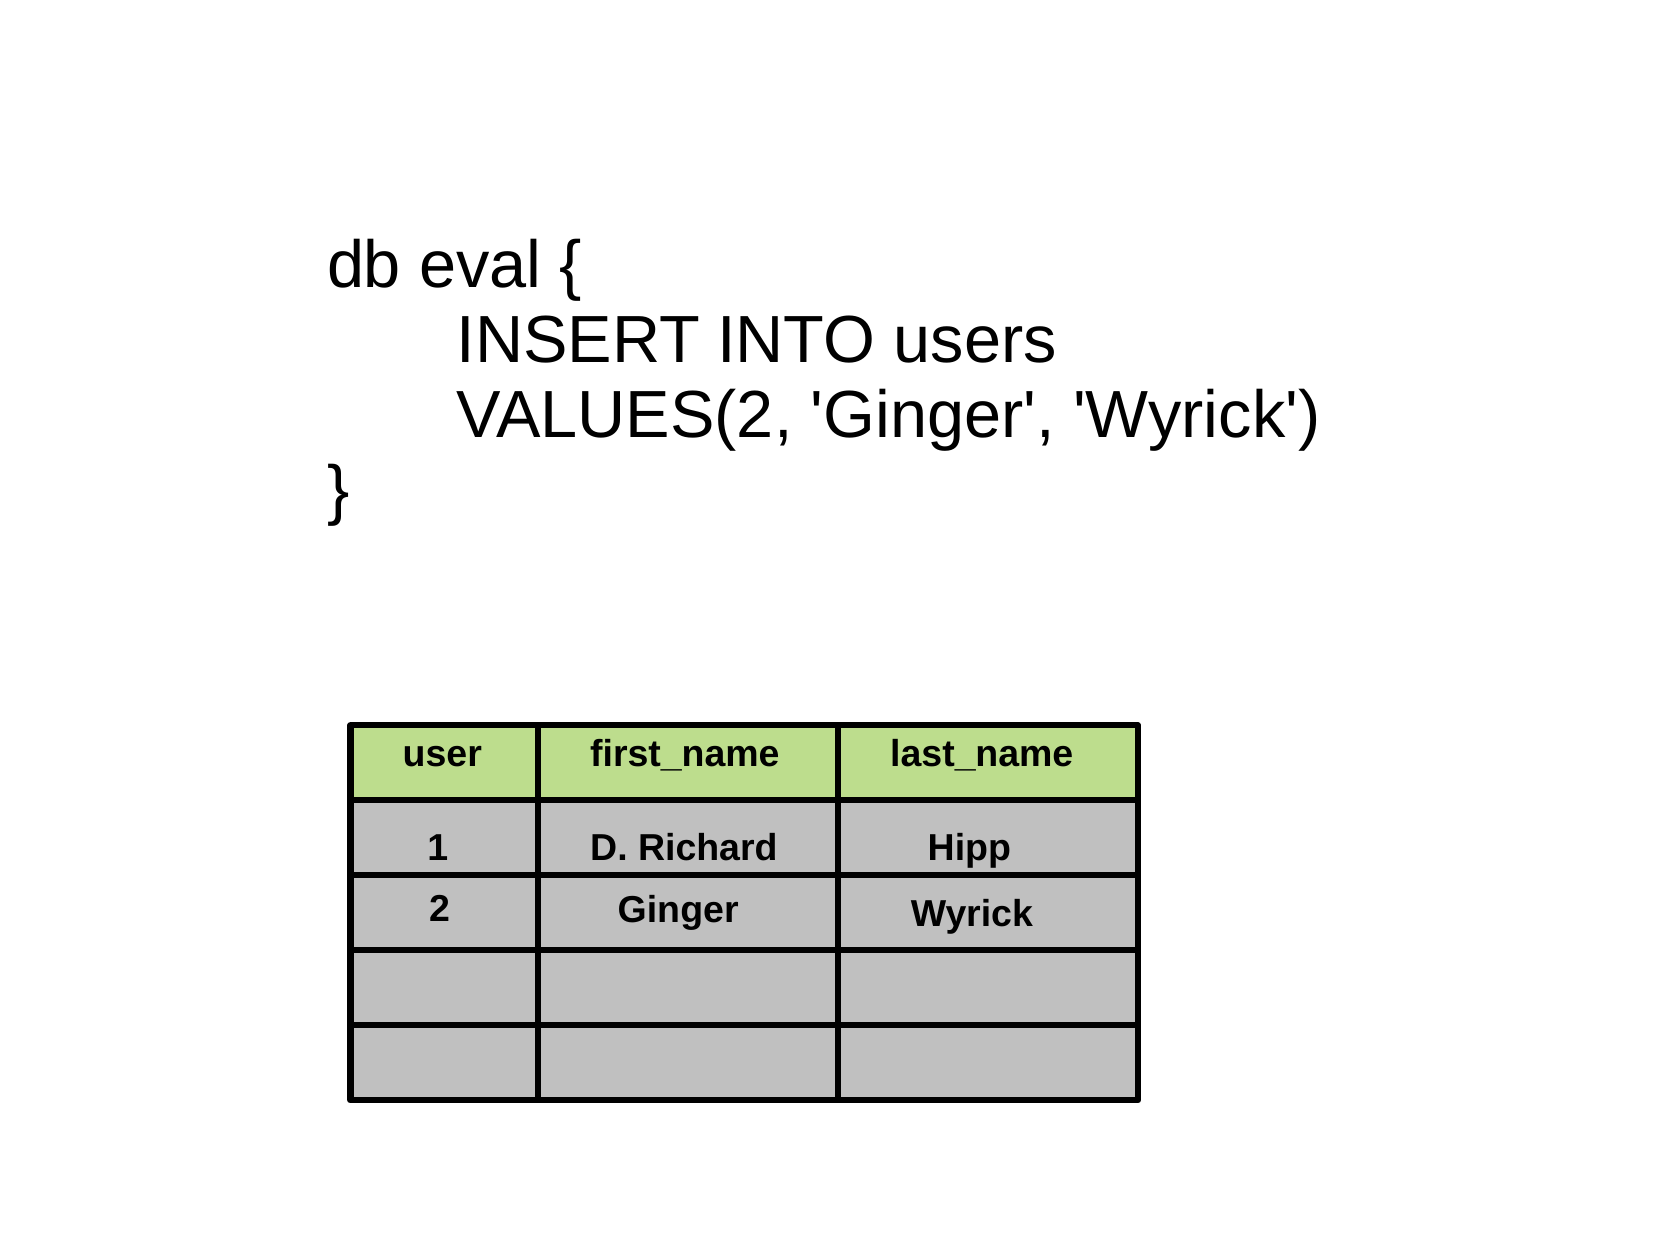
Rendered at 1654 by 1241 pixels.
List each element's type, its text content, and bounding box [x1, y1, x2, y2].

text_box last_name [875, 725, 1101, 784]
text_box [836, 725, 1138, 1101]
text_box user [387, 725, 497, 784]
text_box first_name [575, 725, 801, 784]
text_box Ginger [602, 881, 754, 940]
text_box 1 [412, 818, 464, 877]
text_box [536, 725, 835, 1101]
text_box Hipp [912, 818, 1026, 877]
text_box 2 [414, 879, 465, 939]
text_box db eval { INSERT INTO users VALUES(2, 'Ginger', 'Wyrick') } [312, 220, 1336, 586]
text_box [350, 725, 535, 1101]
text_box D. Richard [575, 818, 838, 877]
text_box Wyrick [896, 884, 1048, 944]
